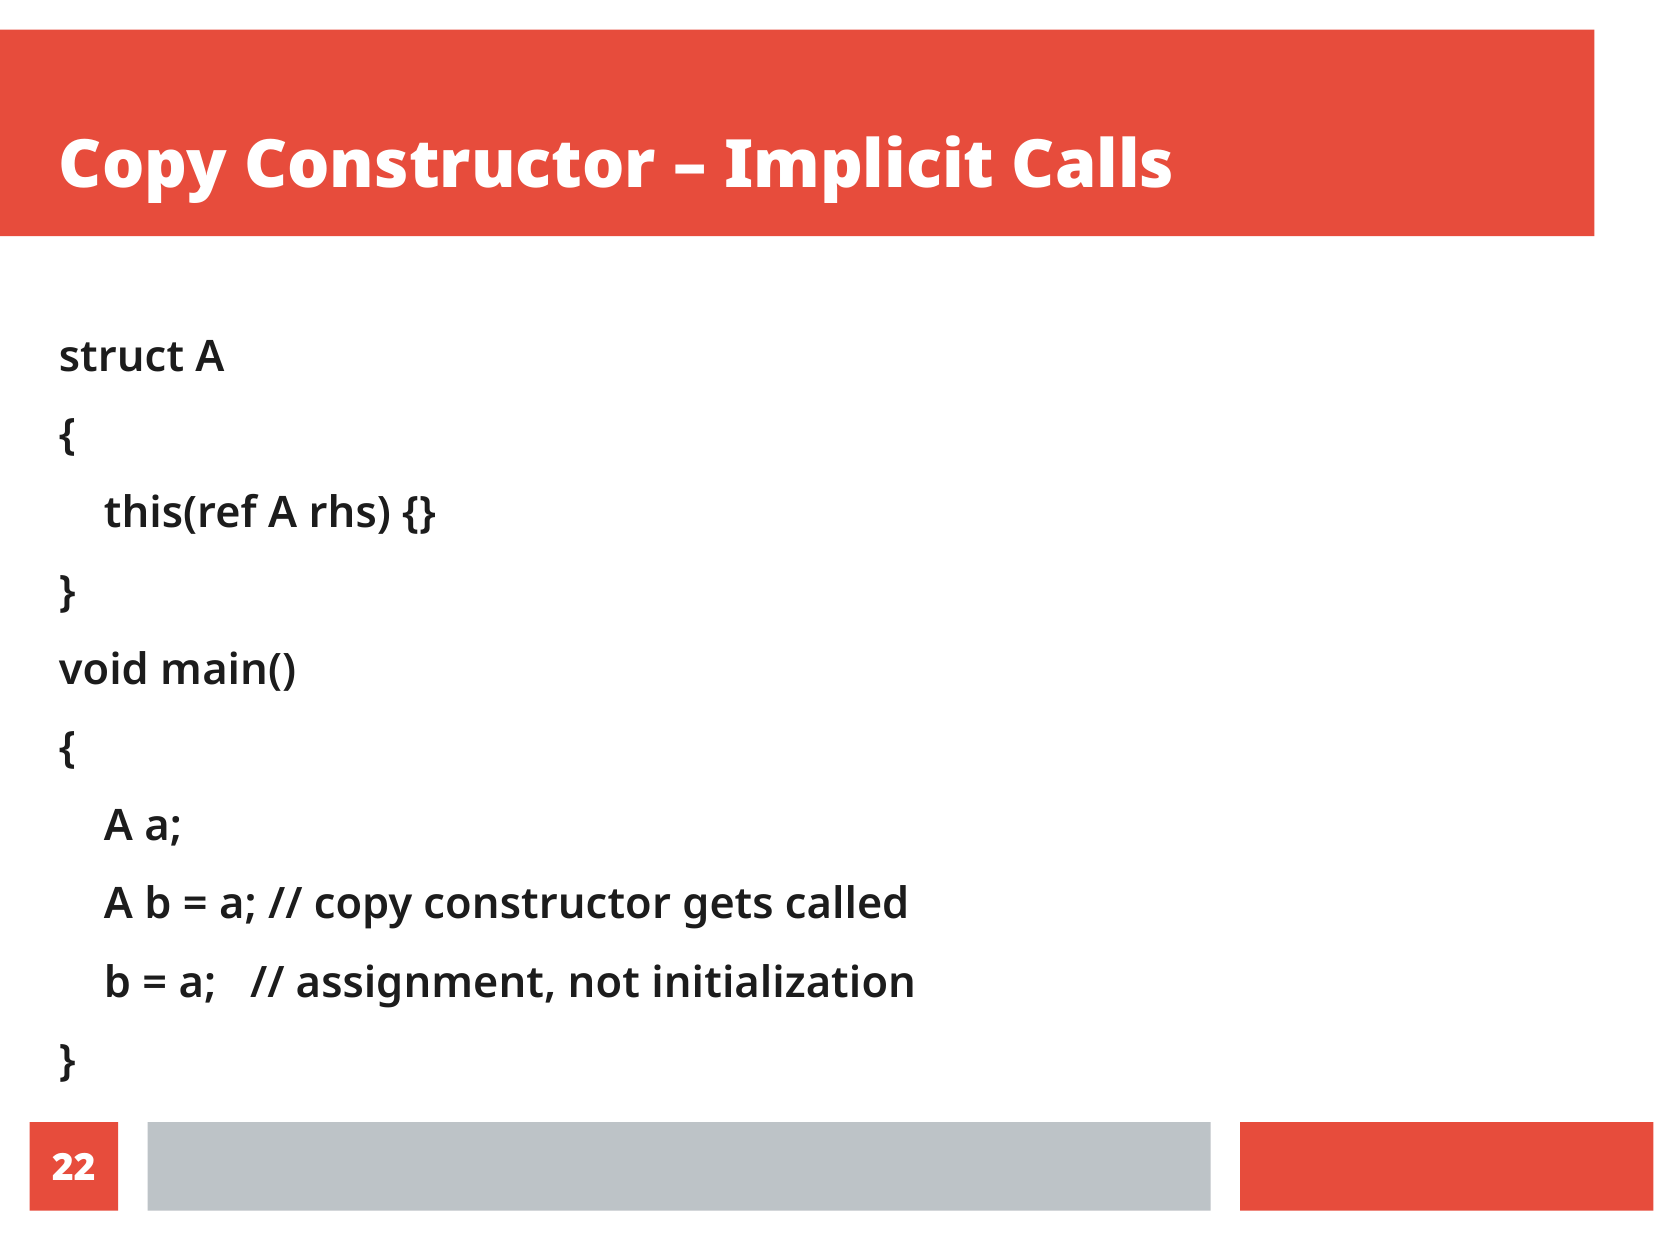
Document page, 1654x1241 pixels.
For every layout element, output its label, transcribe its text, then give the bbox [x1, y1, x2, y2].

list struct A { this(ref A rhs) {} } void main() { A a; A b = a; // copy constructor gets called b = a; // assignment, not initialization } [59, 324, 1565, 1093]
title Copy Constructor – Implicit Calls [59, 59, 1595, 207]
